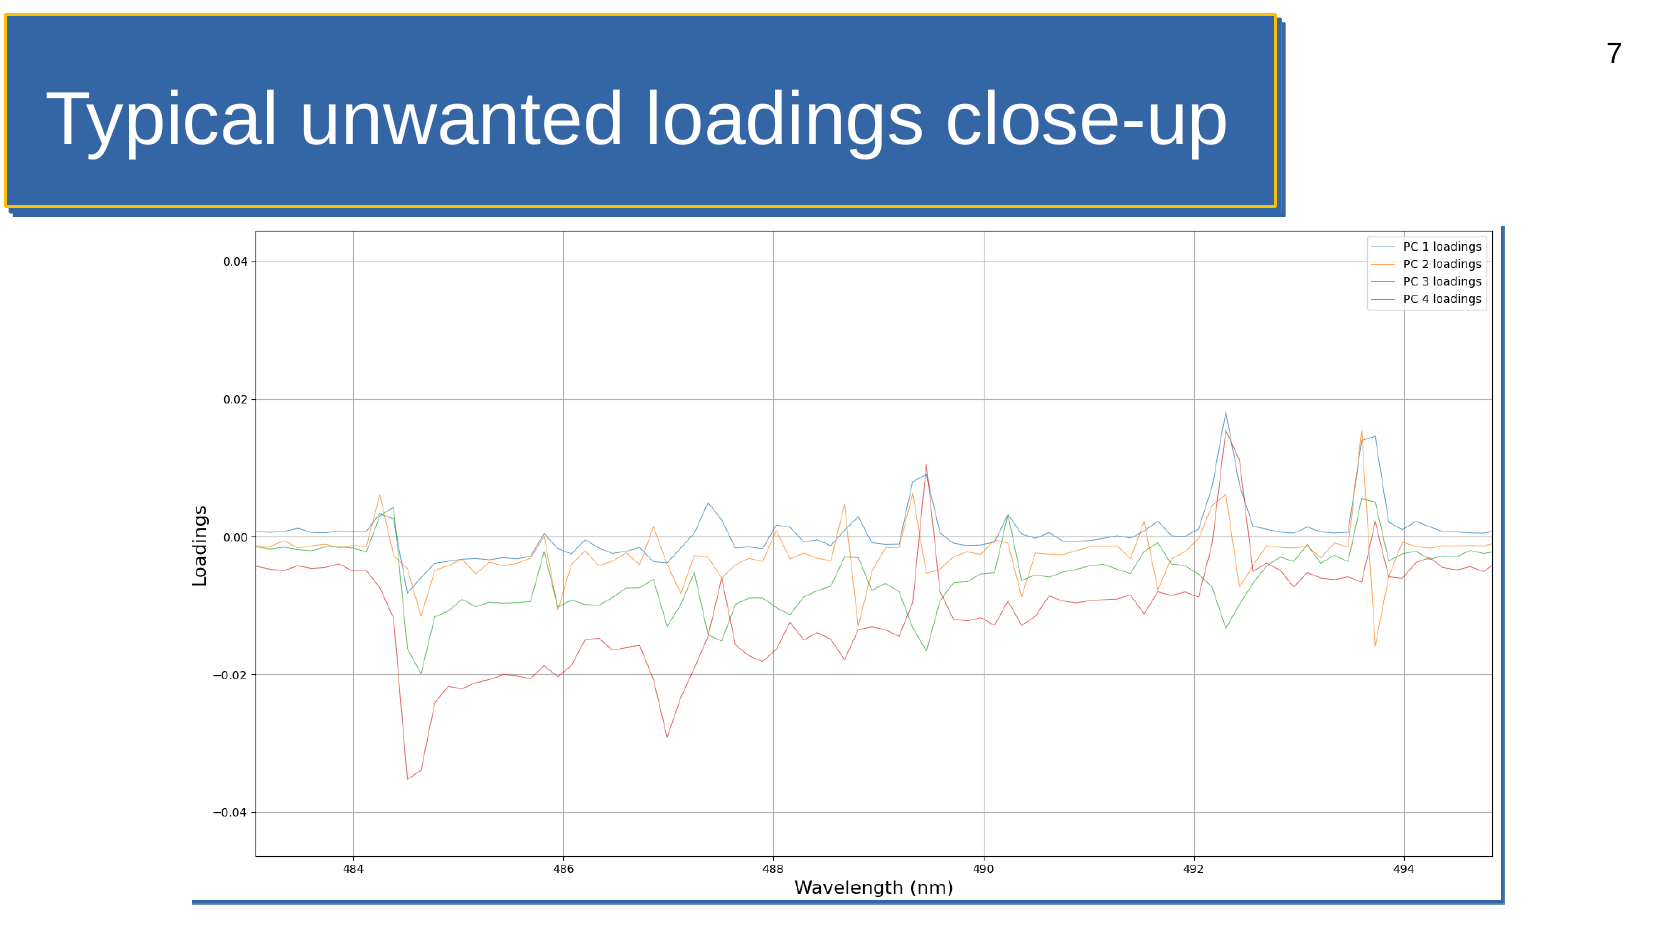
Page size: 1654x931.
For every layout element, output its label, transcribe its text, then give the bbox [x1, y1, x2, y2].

title Typical unwanted loadings close-up [45, 34, 1238, 203]
picture [187, 222, 1501, 901]
